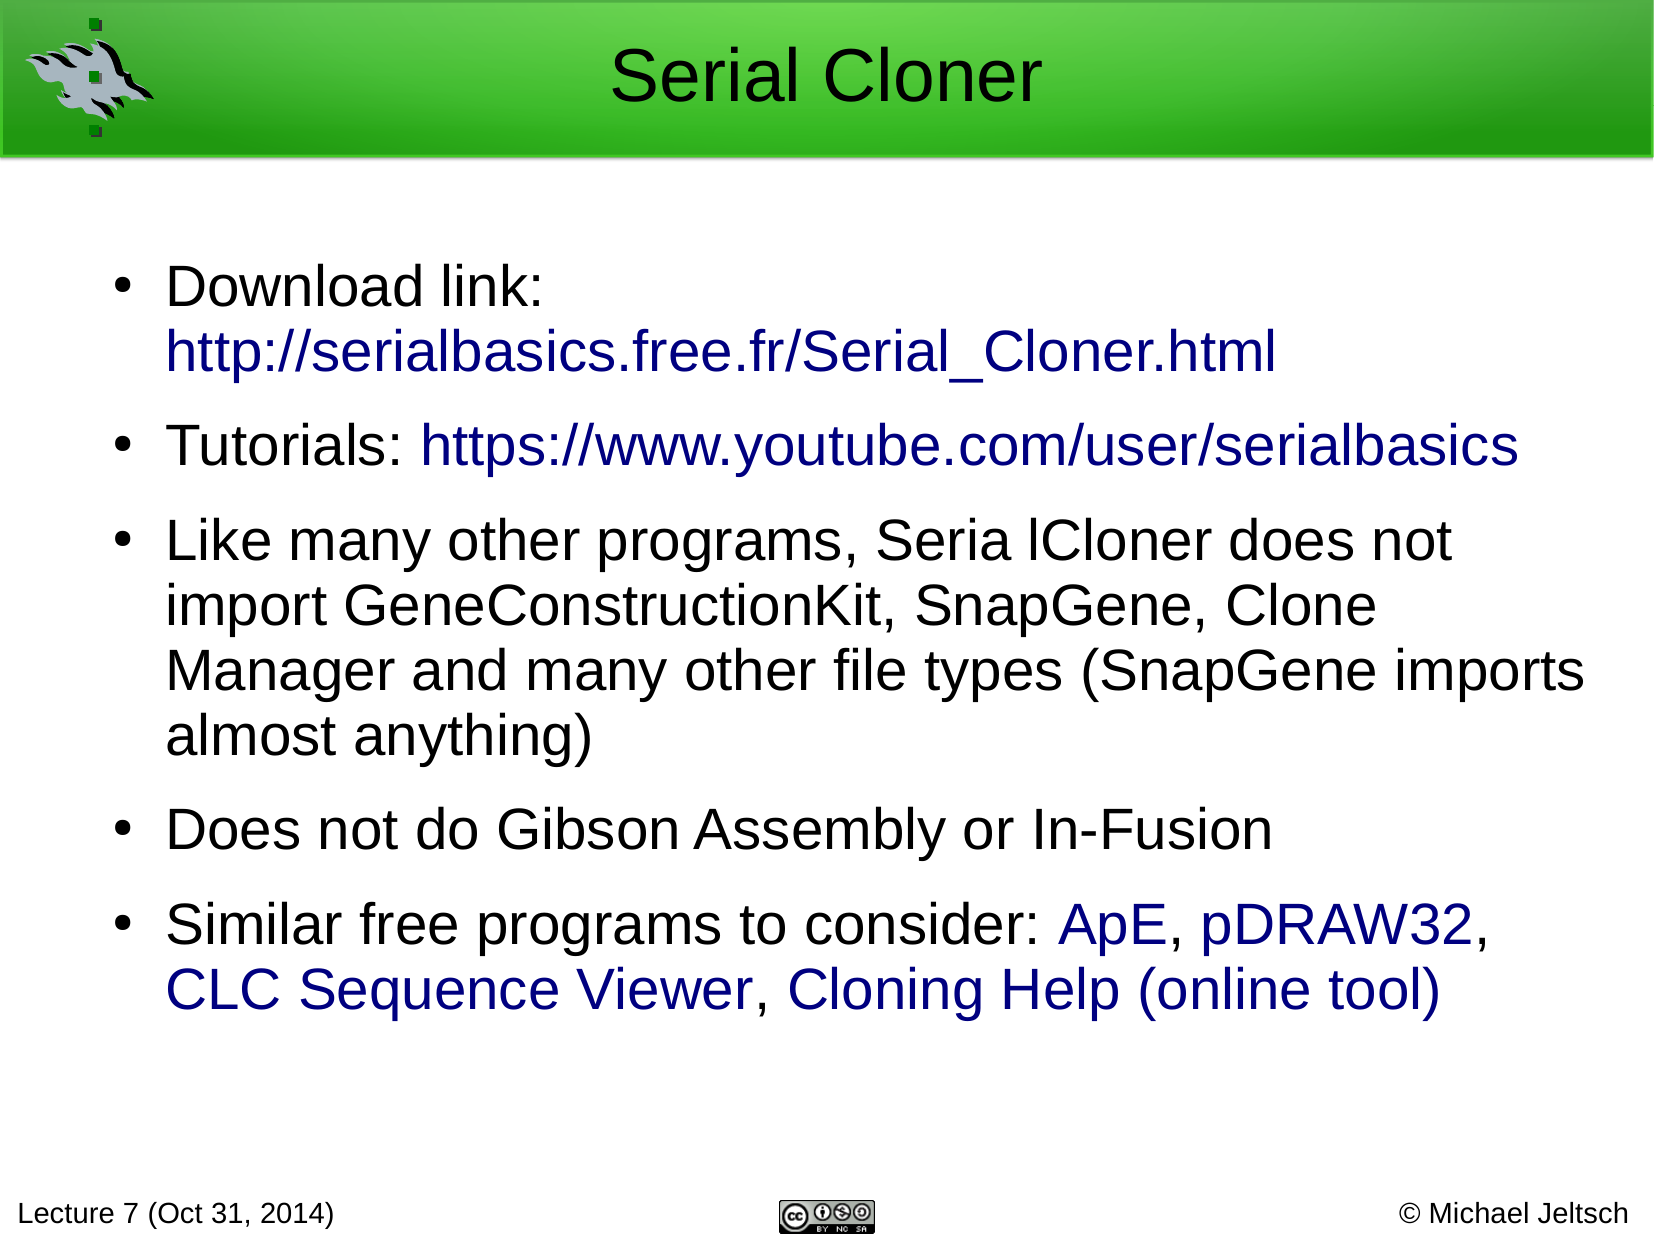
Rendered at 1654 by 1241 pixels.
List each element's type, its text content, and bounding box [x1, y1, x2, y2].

list Download link: http://serialbasics.free.fr/Serial_Cloner.html Tutorials: https://www.youtube.com/user/serialbasics Like many other programs, Seria lCloner does not import GeneConstructionKit, SnapGene, Clone Manager and many other file types (SnapGene imports almost anything) Does not do Gibson Assembly or In-Fusion Similar free programs to consider: ApE, pDRAW32, CLC Sequence Viewer, Cloning Help (online tool) [94, 253, 1599, 1022]
picture [779, 1200, 875, 1234]
title Serial Cloner [206, 30, 1448, 121]
